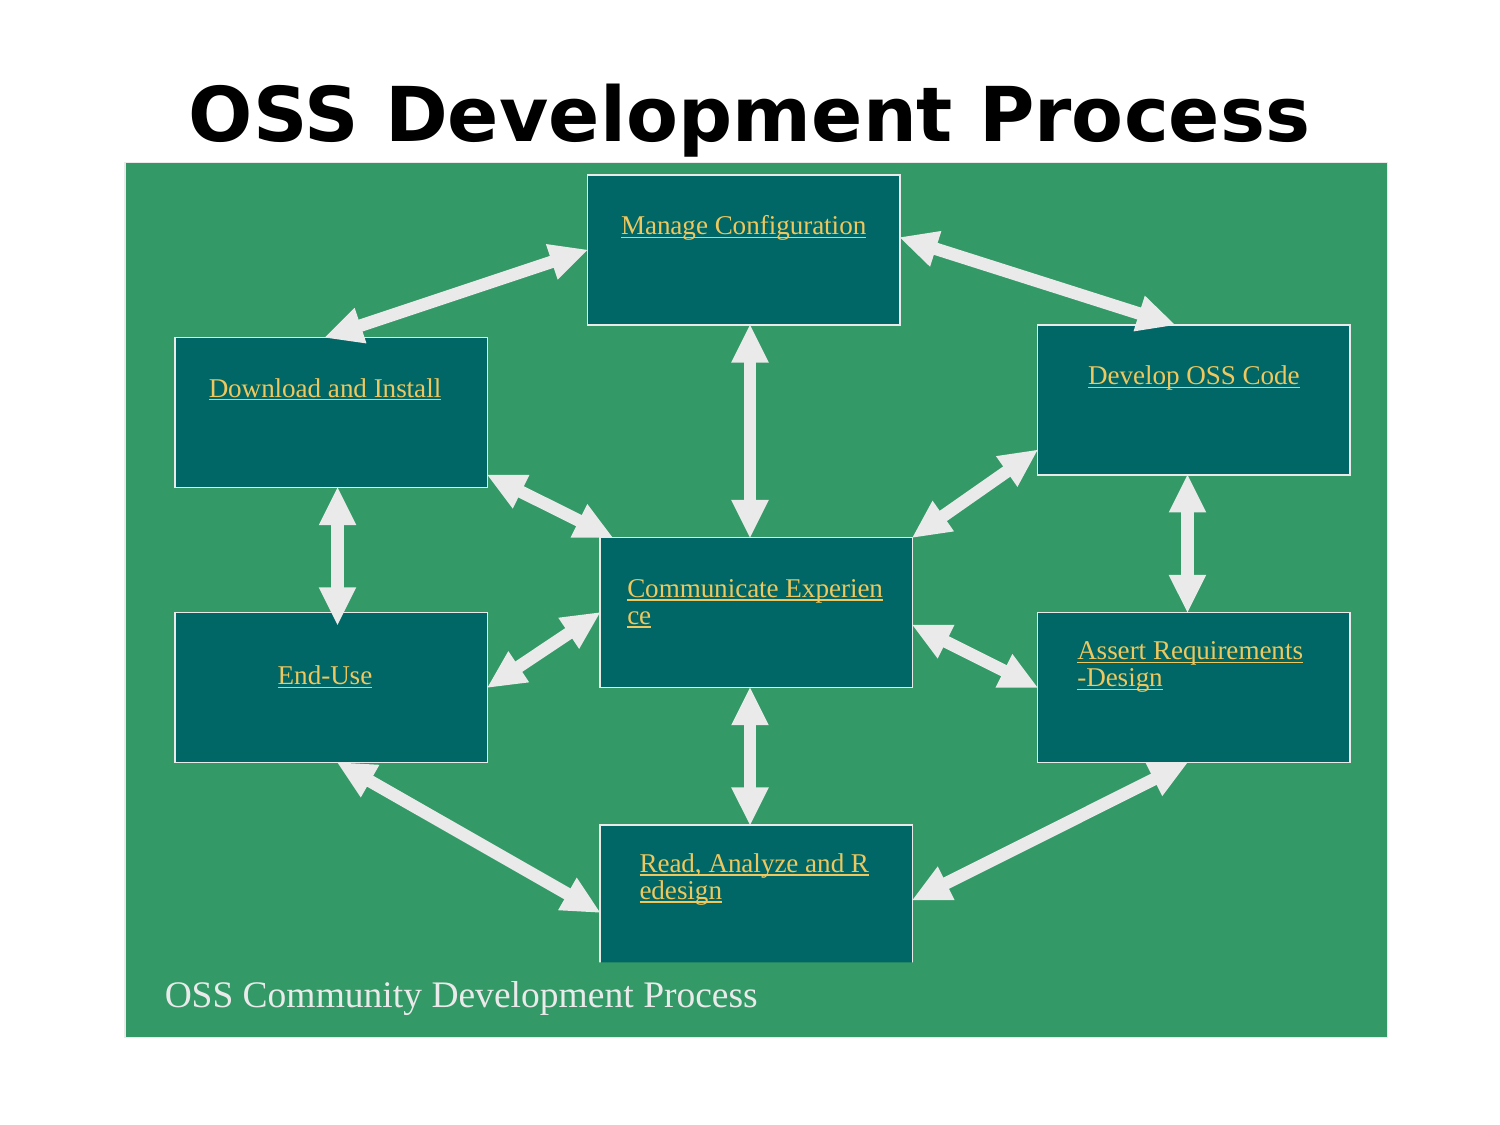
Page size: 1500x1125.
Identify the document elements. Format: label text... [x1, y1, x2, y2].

text_box [125, 162, 1388, 1038]
text_box Communicate Experience [612, 562, 901, 611]
text_box OSS Community Development Process [149, 962, 1025, 1023]
text_box Manage Configuration [600, 199, 888, 248]
text_box Download and Install [187, 362, 463, 411]
text_box Assert Requirements-Design [1062, 624, 1326, 673]
title OSS Development Process [75, 44, 1425, 177]
text_box Develop OSS Code [1050, 349, 1338, 398]
text_box End-Use [187, 649, 463, 698]
text_box Read, Analyze and Redesign [624, 837, 888, 886]
